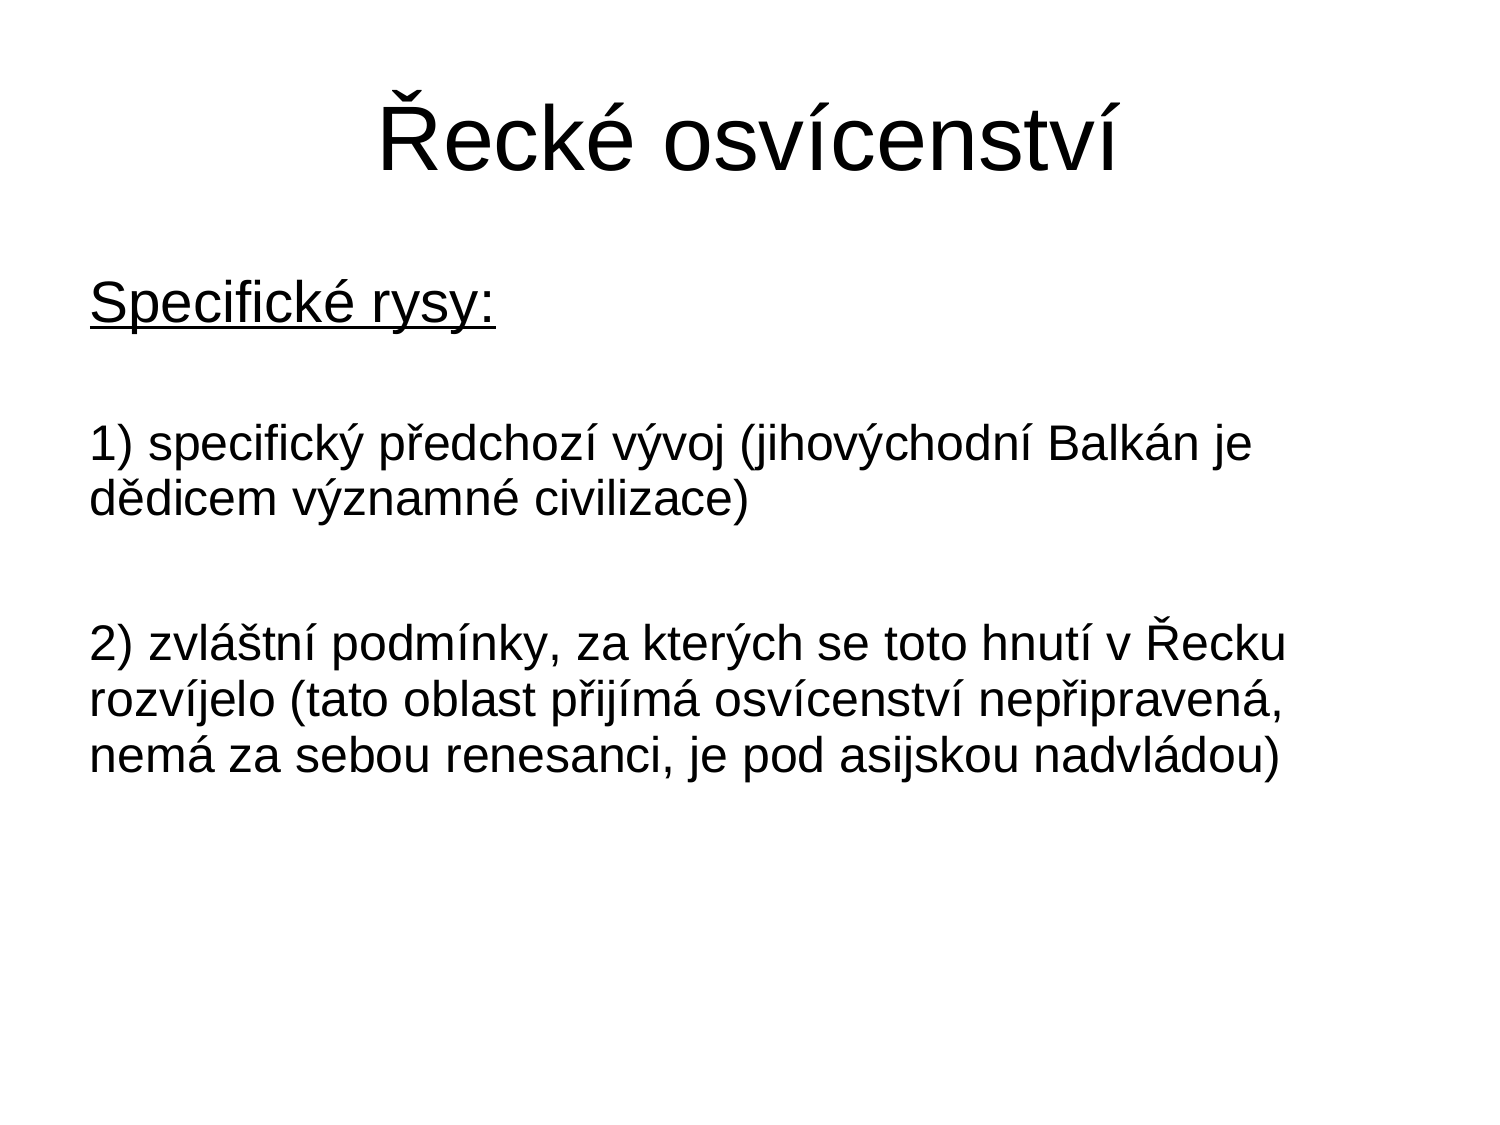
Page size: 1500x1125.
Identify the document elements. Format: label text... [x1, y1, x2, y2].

title Řecké osvícenství [74, 20, 1425, 257]
list Specifické rysy: 1) specifický předchozí vývoj (jihovýchodní Balkán je dědicem významné civilizace) 2) zvláštní podmínky, za kterých se toto hnutí v Řecku rozvíjelo (tato oblast přijímá osvícenství nepřipravená, nemá za sebou renesanci, je pod asijskou nadvládou) [74, 262, 1425, 1005]
